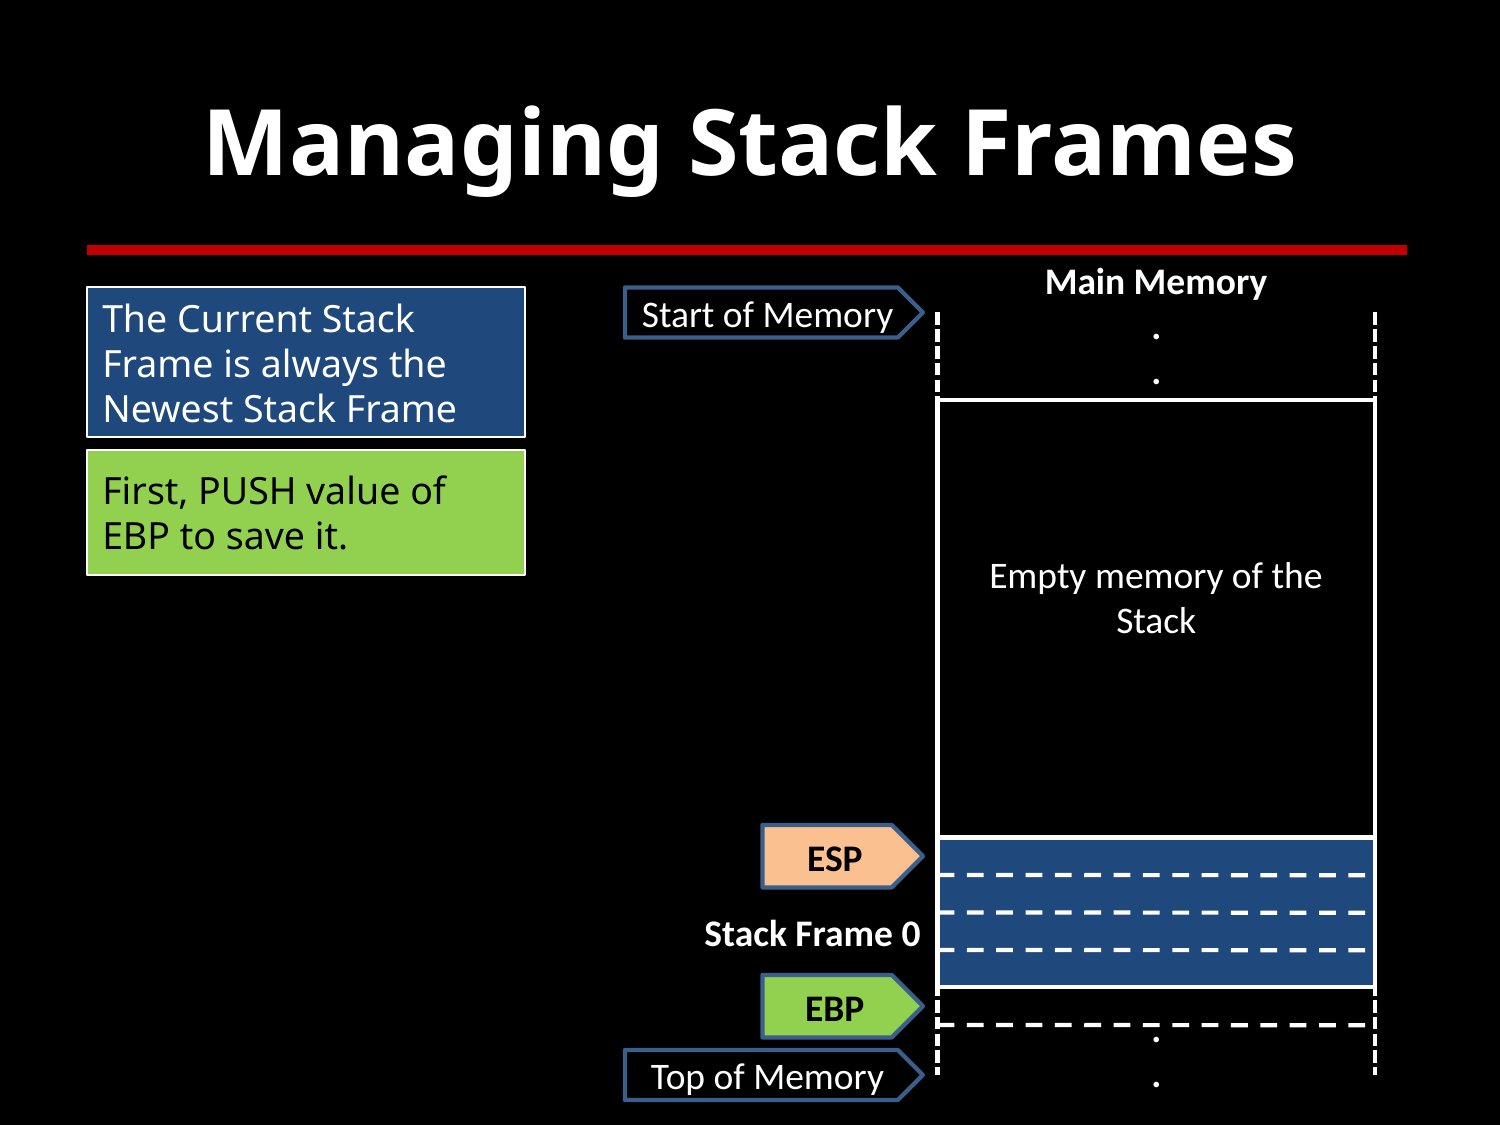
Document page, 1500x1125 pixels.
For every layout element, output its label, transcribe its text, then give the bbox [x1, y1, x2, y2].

text_box First, PUSH value of EBP to save it. [87, 450, 525, 575]
title Managing Stack Frames [75, 45, 1425, 233]
text_box The Current Stack Frame is always the Newest Stack Frame [87, 287, 525, 438]
text_box Empty memory of the Stack [937, 399, 1375, 837]
text_box Stack Frame 0 [687, 912, 938, 950]
text_box Start of Memory [624, 287, 923, 338]
text_box ESP [762, 824, 923, 888]
text_box [937, 837, 1375, 988]
text_box EBP [762, 974, 923, 1038]
text_box Main Memory . . [937, 262, 1375, 388]
text_box Top of Memory [624, 1050, 923, 1101]
text_box . . [937, 1012, 1375, 1088]
